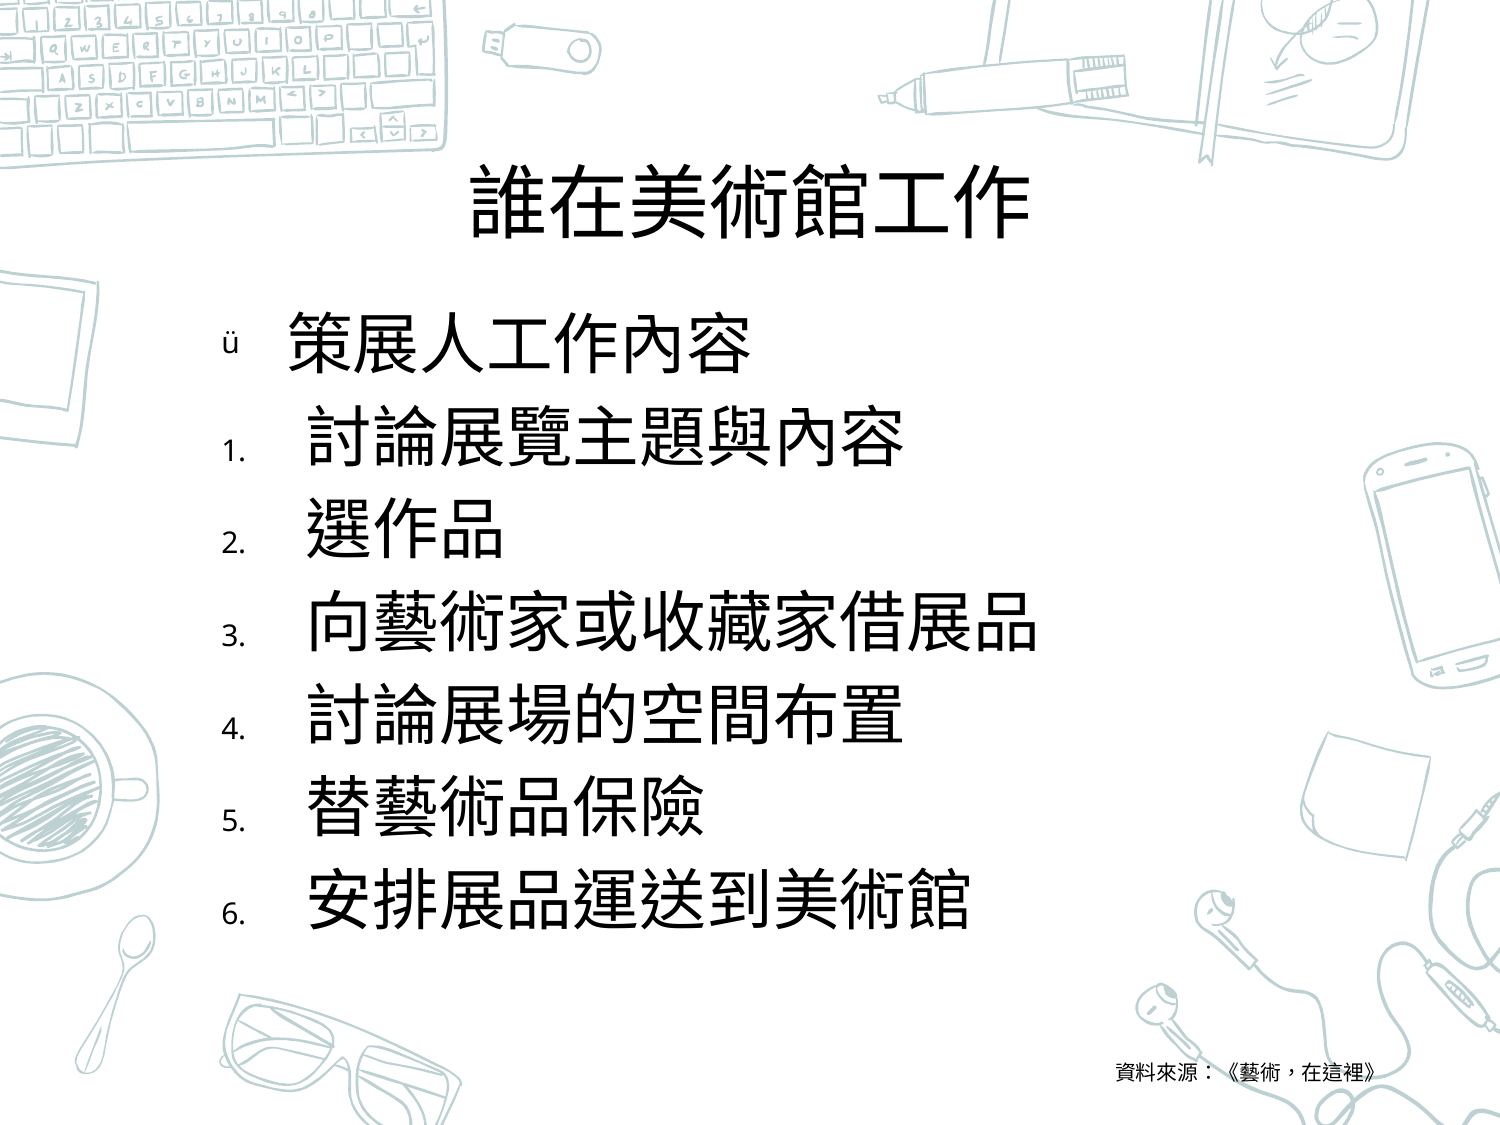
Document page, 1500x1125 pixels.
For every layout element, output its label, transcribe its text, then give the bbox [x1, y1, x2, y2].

list 策展人工作內容 討論展覽主題與內容 選作品 向藝術家或收藏家借展品 討論展場的空間布置 替藝術品保險 安排展品運送到美術館 [185, 287, 1315, 1053]
title 誰在美術館工作 [185, 136, 1315, 264]
text_box 資料來源：《藝術，在這裡》 [1090, 1052, 1500, 1093]
